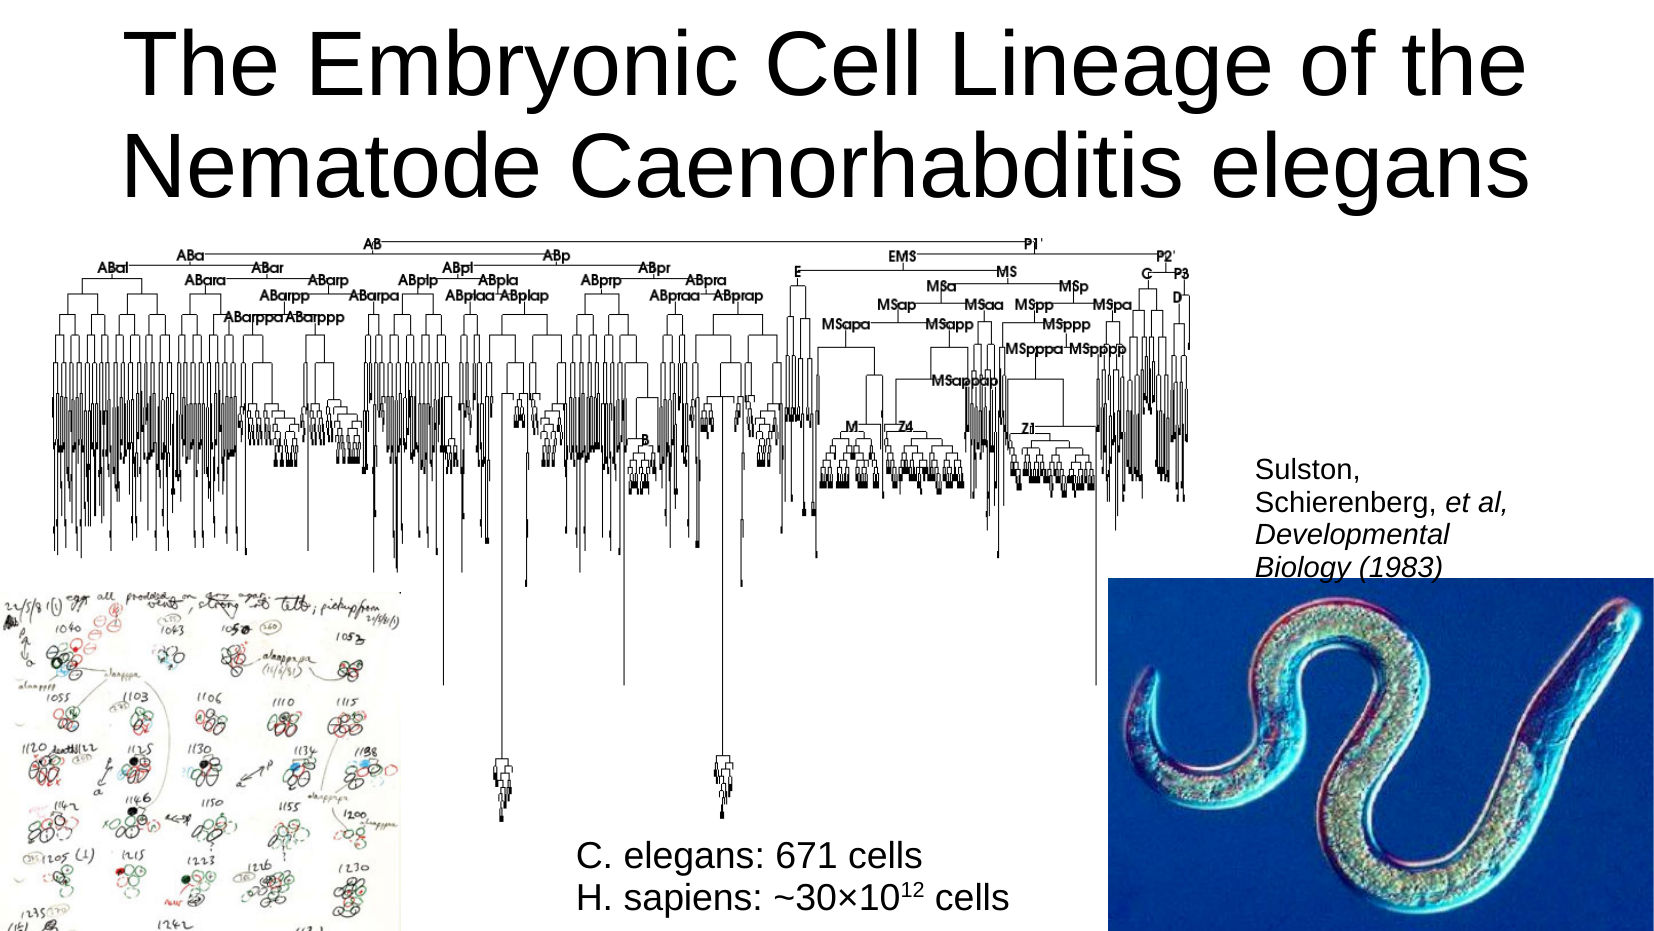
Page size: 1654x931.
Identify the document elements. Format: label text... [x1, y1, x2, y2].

title The Embryonic Cell Lineage of the Nematode Caenorhabditis elegans [82, 12, 1571, 218]
text_box Sulston, Schierenberg, et al, Developmental Biology (1983) [1240, 445, 1566, 592]
picture [0, 235, 1654, 931]
text_box C. elegans: 671 cells H. sapiens: ~30×1012 cells [561, 826, 1026, 926]
